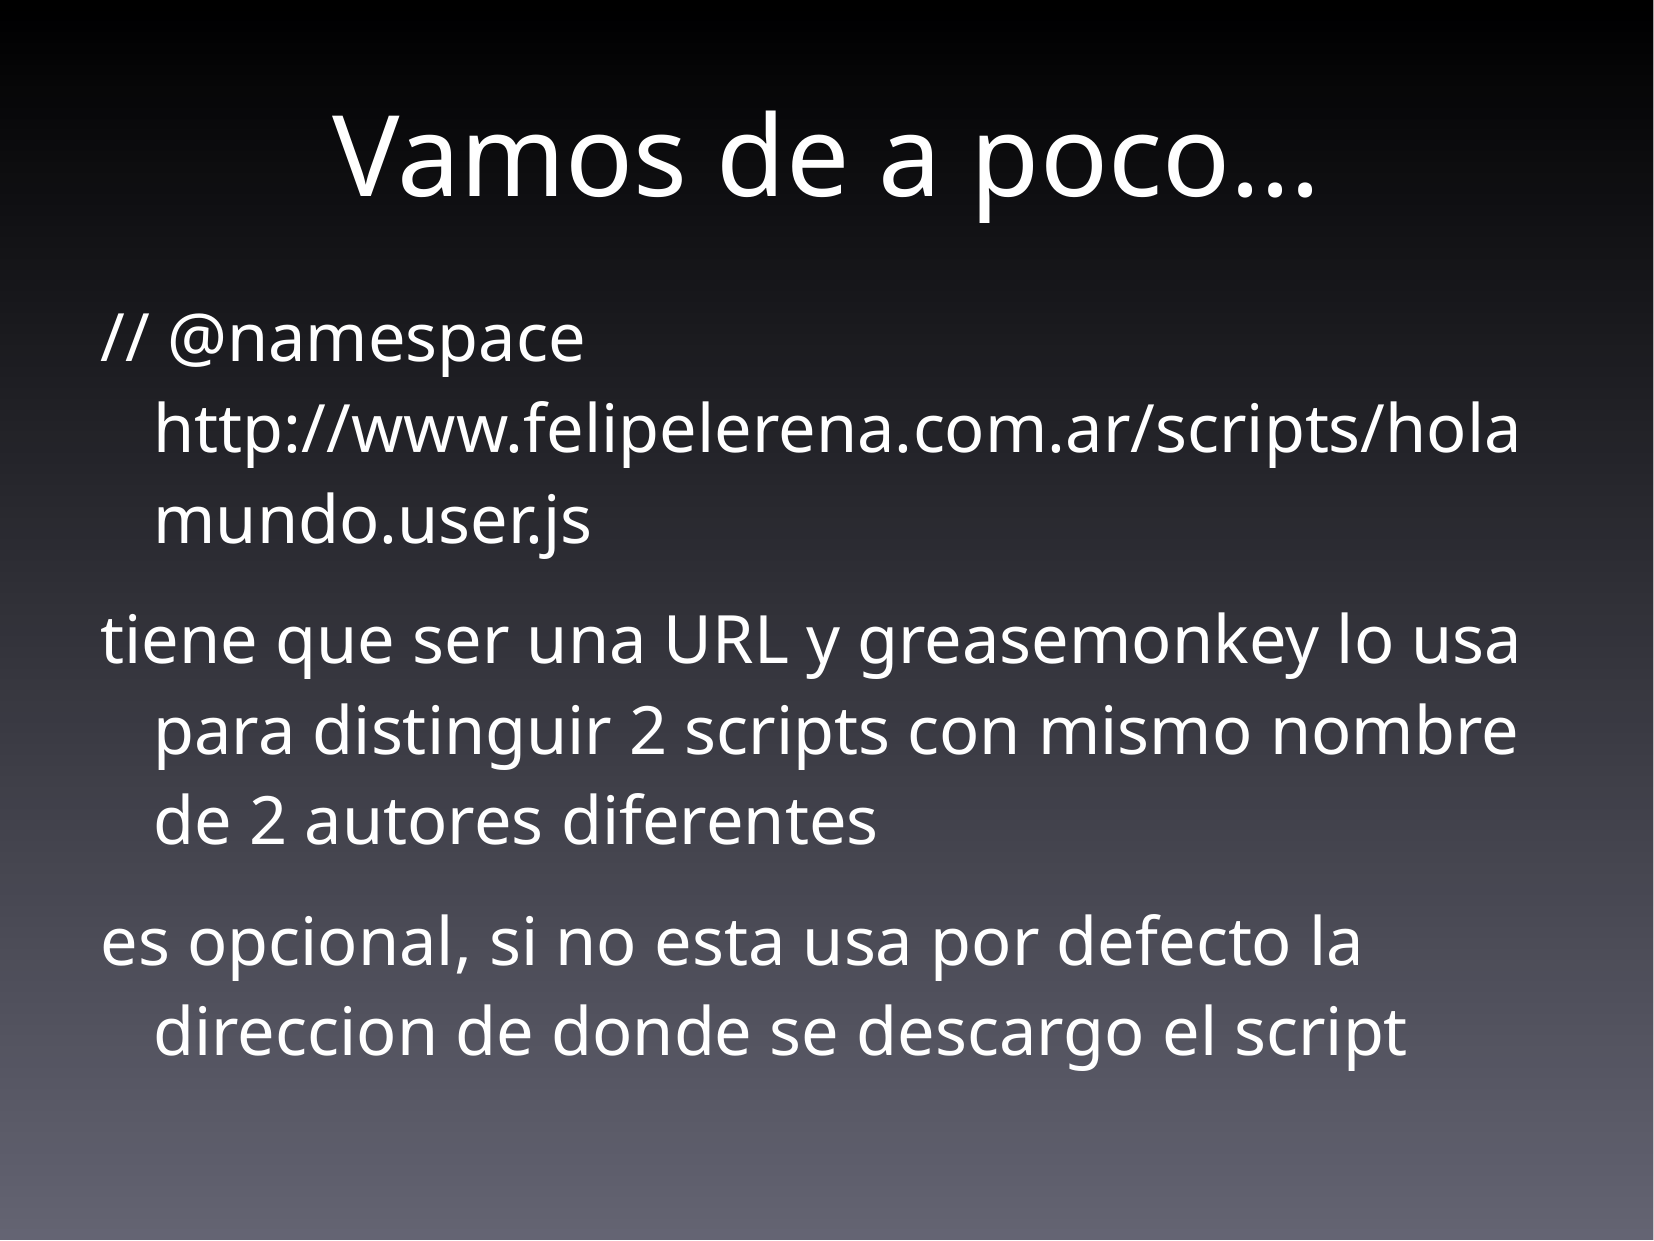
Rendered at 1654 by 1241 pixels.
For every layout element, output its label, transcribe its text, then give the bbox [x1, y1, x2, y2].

title Vamos de a poco... [82, 56, 1571, 250]
list // @namespace http://www.felipelerena.com.ar/scripts/holamundo.user.js tiene que ser una URL y greasemonkey lo usa para distinguir 2 scripts con mismo nombre de 2 autores diferentes es opcional, si no esta usa por defecto la direccion de donde se descargo el script [82, 290, 1571, 1094]
